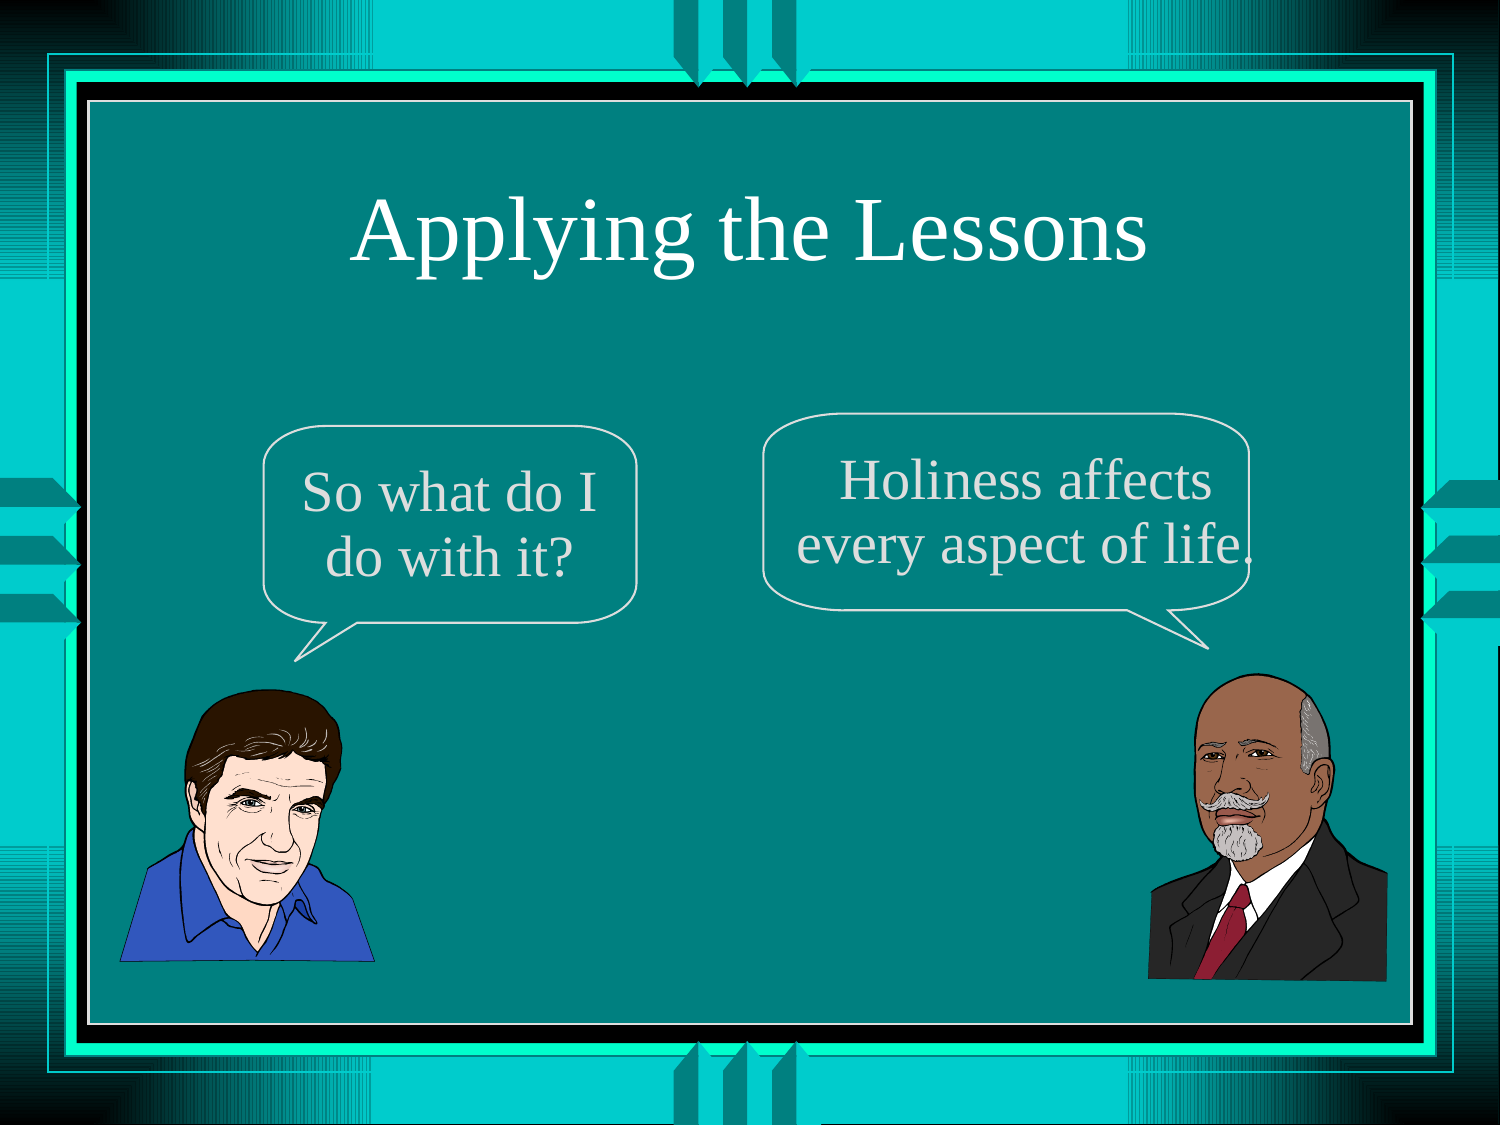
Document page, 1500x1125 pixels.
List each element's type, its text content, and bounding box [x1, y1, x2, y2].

picture [1148, 672, 1388, 982]
title Applying the Lessons [112, 99, 1388, 288]
text_box [88, 101, 1412, 1024]
text_box So what do I do with it? [263, 425, 637, 662]
text_box Holiness affects every aspect of life. [763, 413, 1249, 649]
picture [119, 689, 376, 962]
